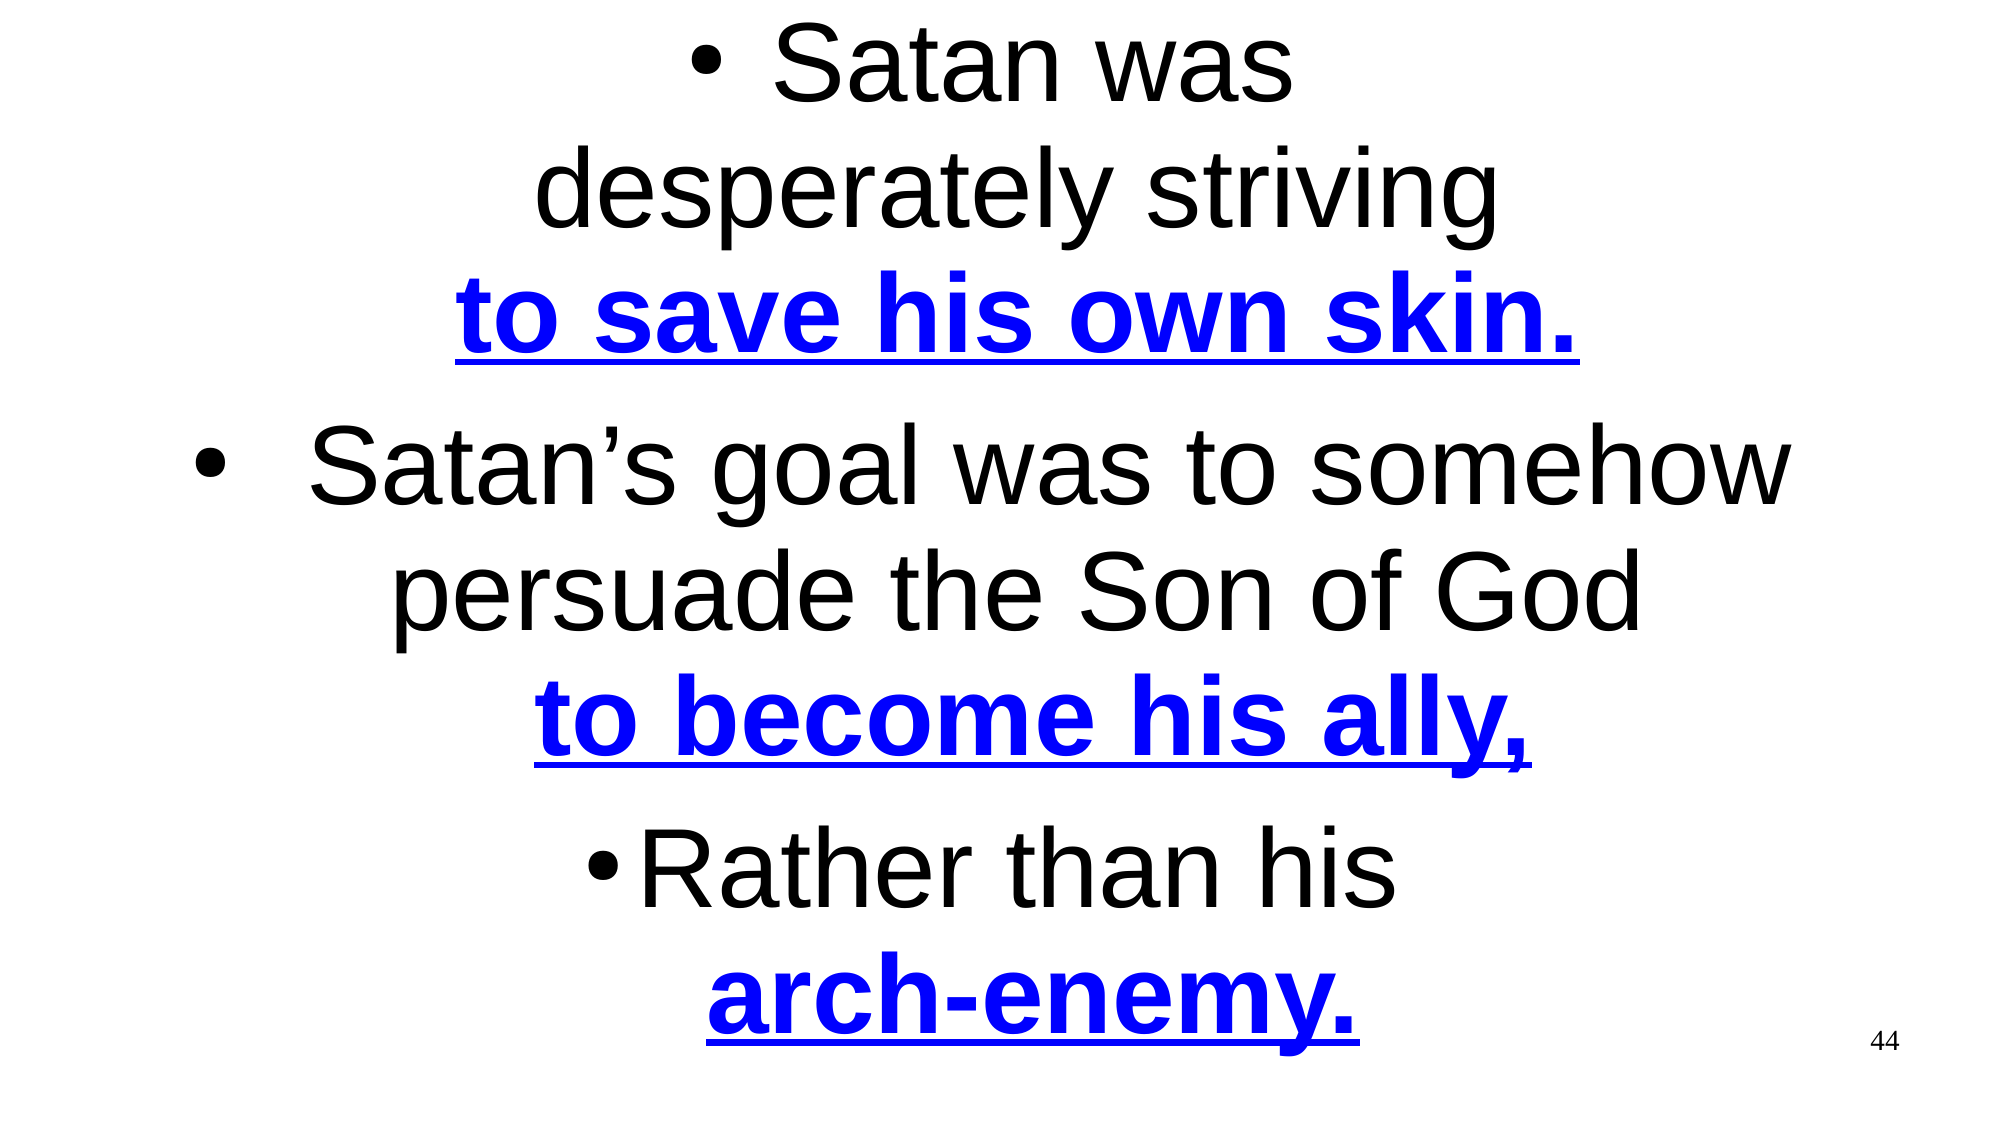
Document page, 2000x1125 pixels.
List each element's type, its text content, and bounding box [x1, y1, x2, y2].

list Satan was desperately striving to save his own skin. Satan’s goal was to somehow persuade the Son of God to become his ally, Rather than his arch-enemy. [0, 0, 1996, 1123]
